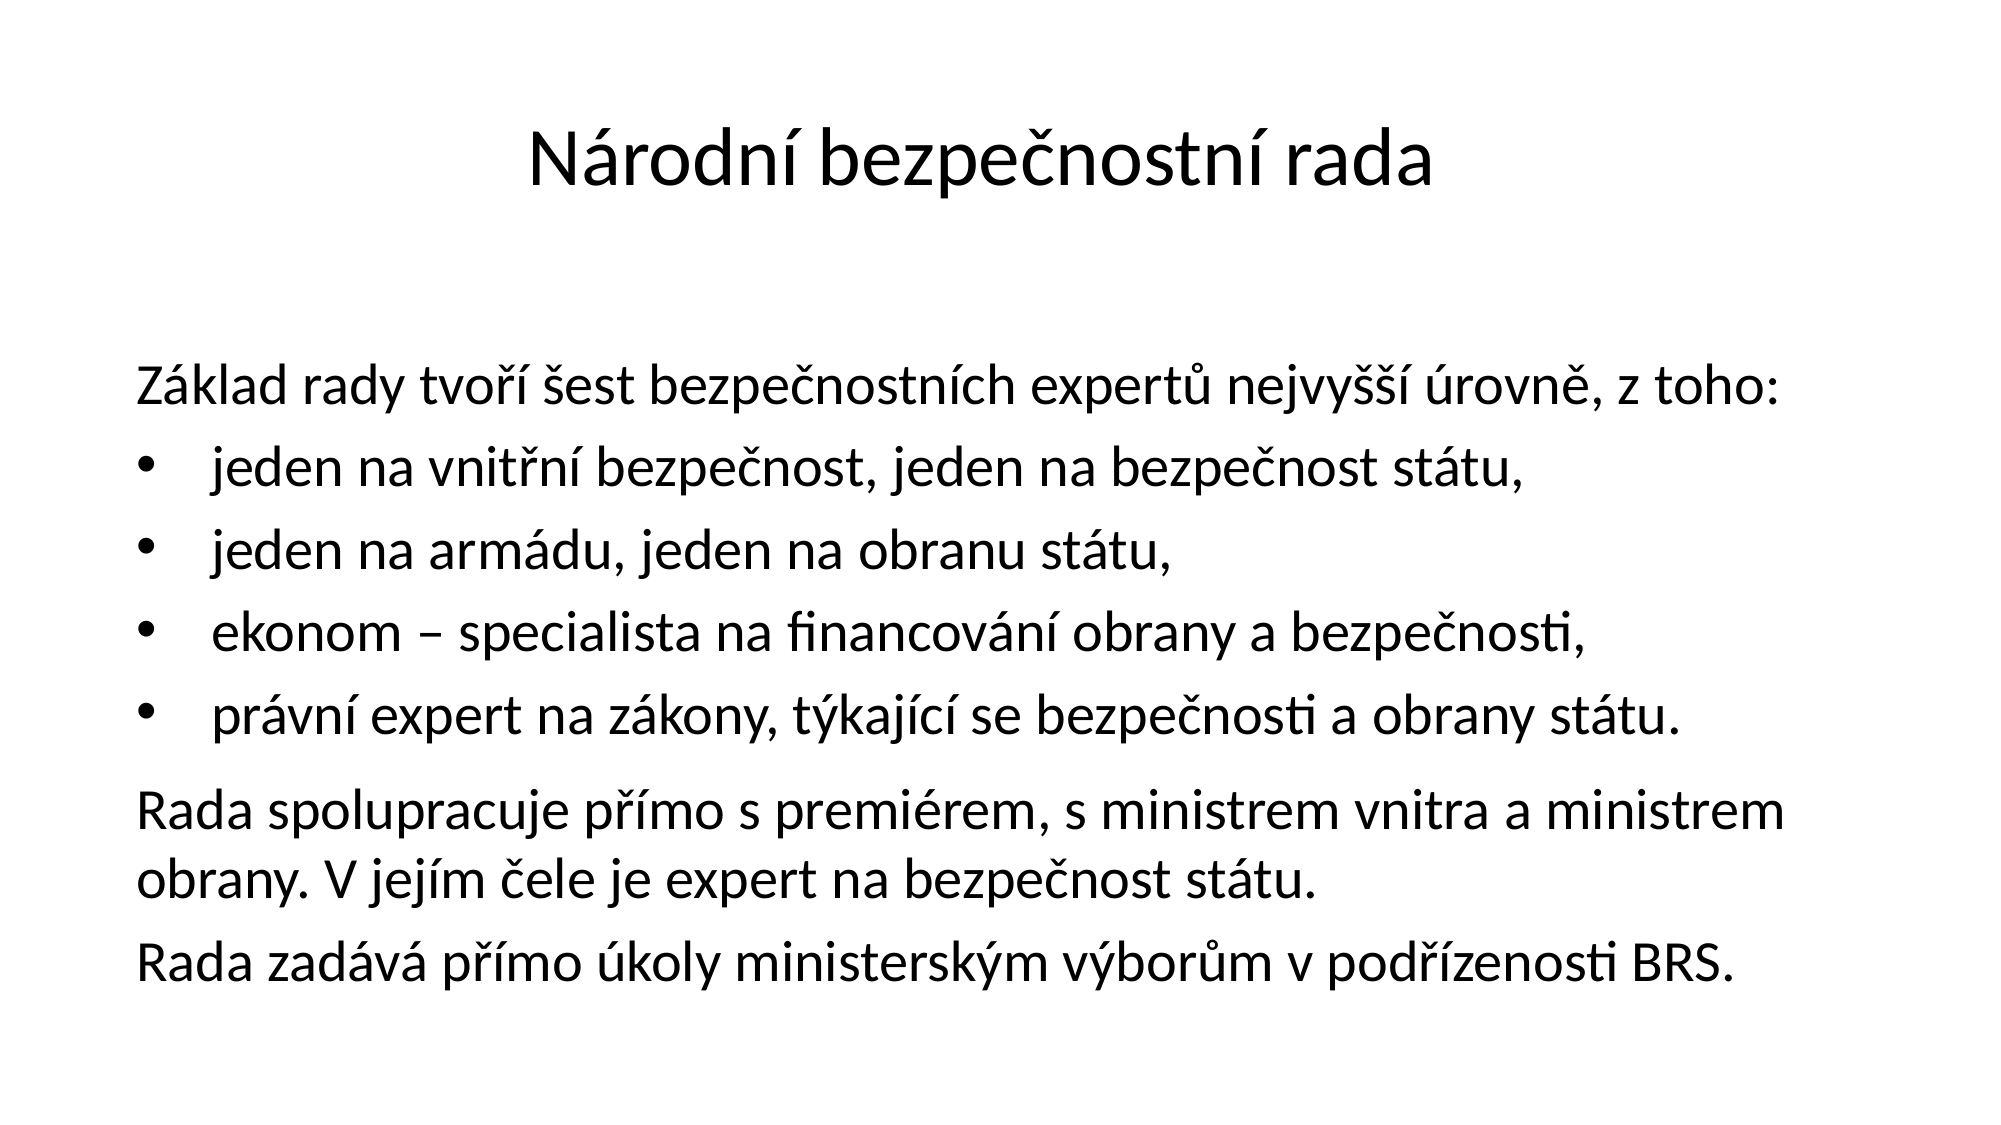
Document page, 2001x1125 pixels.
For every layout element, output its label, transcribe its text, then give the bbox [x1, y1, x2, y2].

list Základ rady tvoří šest bezpečnostních expertů nejvyšší úrovně, z toho: jeden na vnitřní bezpečnost, jeden na bezpečnost státu, jeden na armádu, jeden na obranu státu, ekonom – specialista na financování obrany a bezpečnosti, právní expert na zákony, týkající se bezpečnosti a obrany státu. Rada spolupracuje přímo s premiérem, s ministrem vnitra a ministrem obrany. V jejím čele je expert na bezpečnost státu. Rada zadává přímo úkoly ministerským výborům v podřízenosti BRS. [83, 338, 1863, 993]
title Národní bezpečnostní rada [137, 75, 1863, 241]
